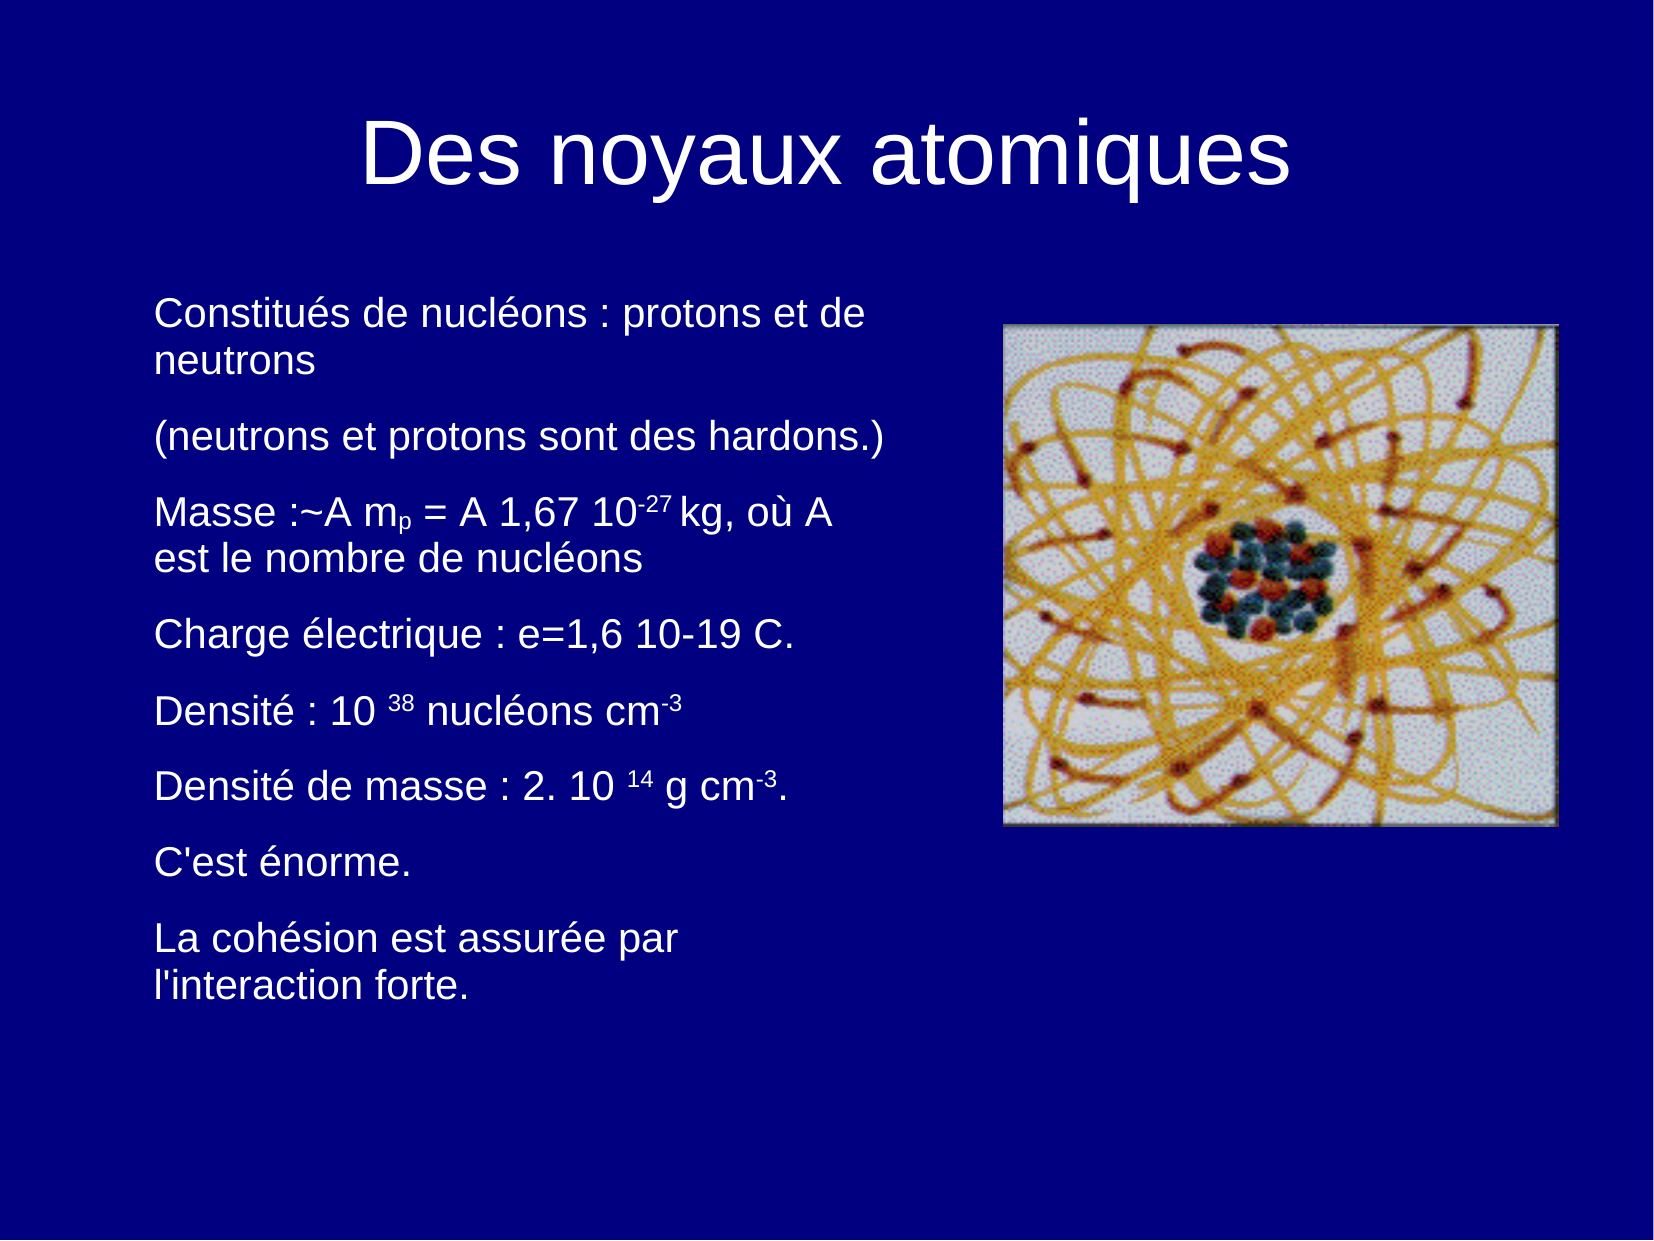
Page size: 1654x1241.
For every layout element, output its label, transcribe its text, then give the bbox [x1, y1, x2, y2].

picture [1003, 324, 1559, 827]
title Des noyaux atomiques [82, 49, 1571, 257]
list Constitués de nucléons : protons et de neutrons (neutrons et protons sont des hardons.) Masse :~A mp = A 1,67 10-27 kg, où A est le nombre de nucléons Charge électrique : e=1,6 10-19 C. Densité : 10 38 nucléons cm-3 Densité de masse : 2. 10 14 g cm-3. C'est énorme. La cohésion est assurée par l'interaction forte. [82, 290, 886, 1206]
